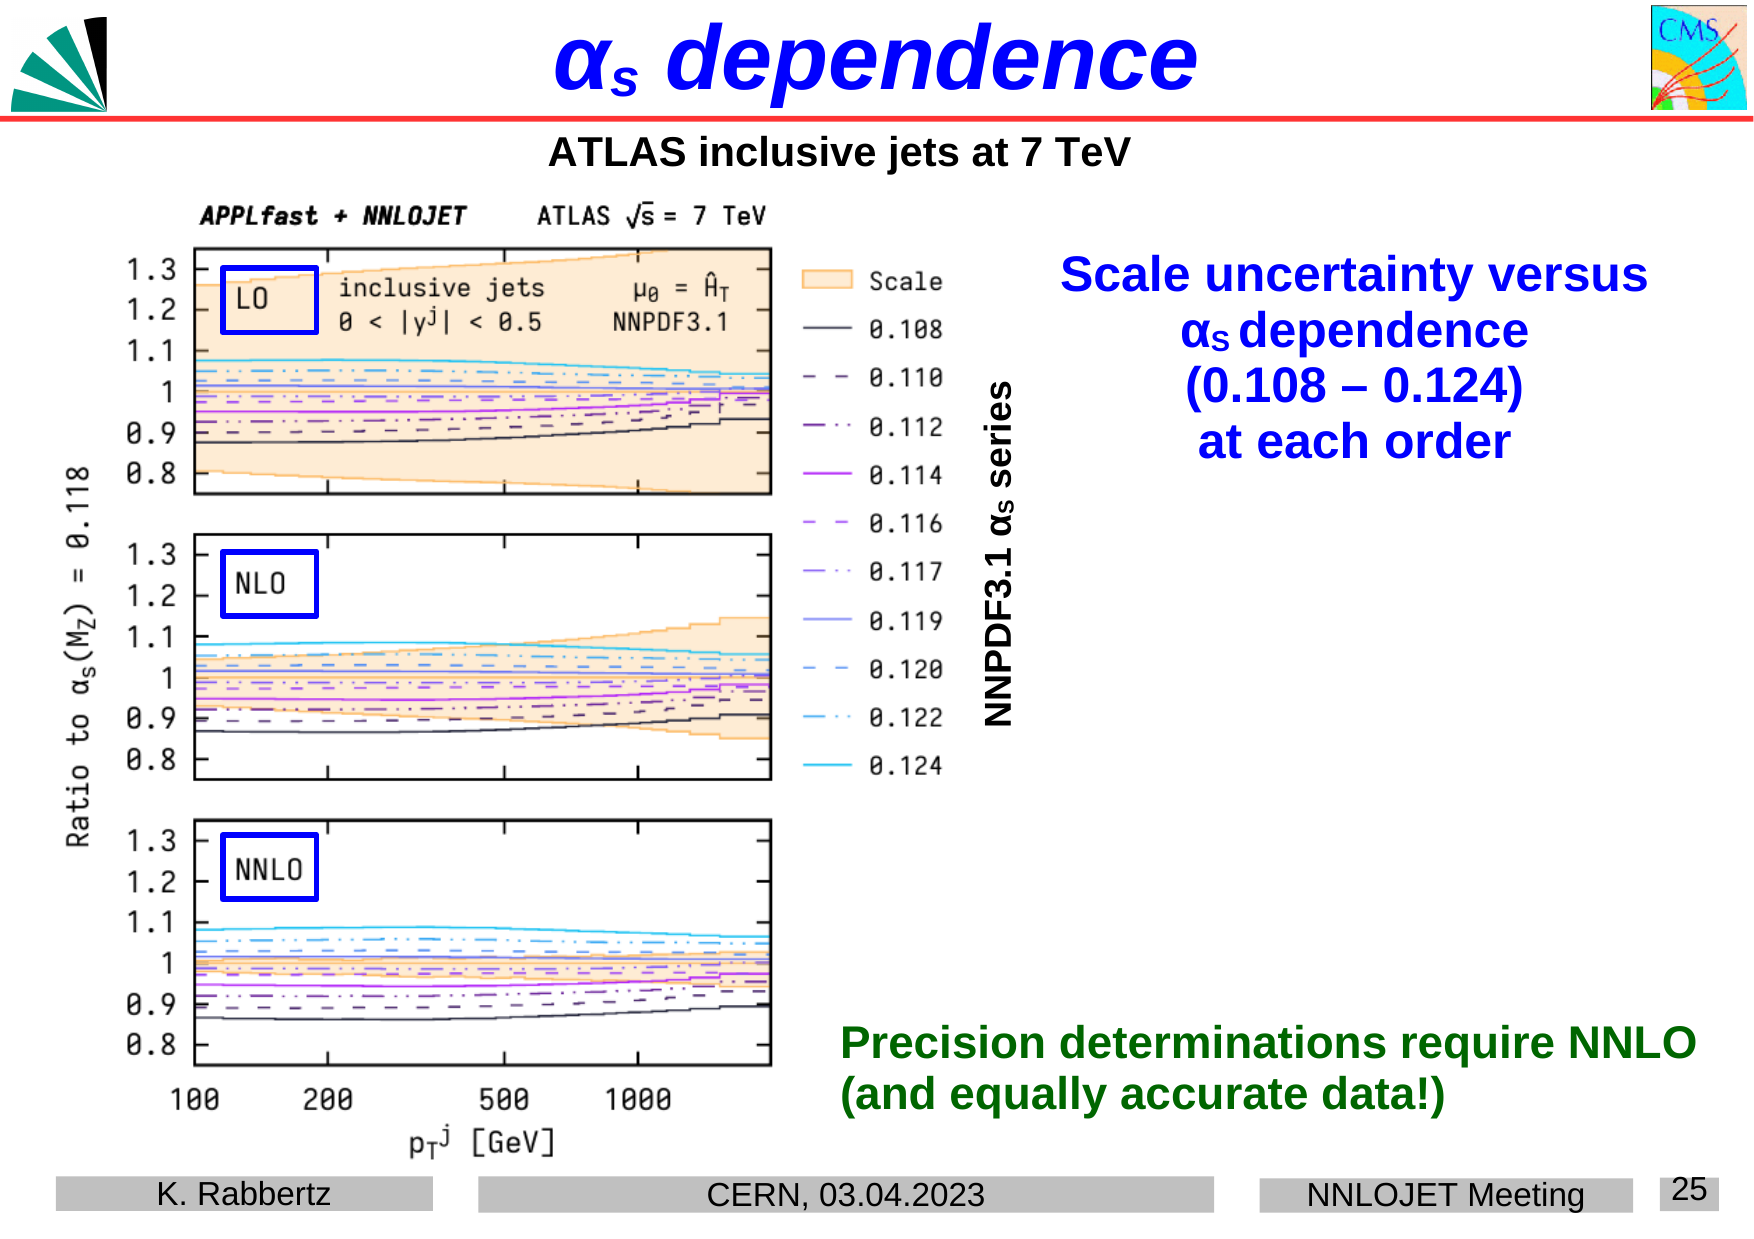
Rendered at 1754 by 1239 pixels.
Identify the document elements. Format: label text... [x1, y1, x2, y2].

picture [11, 17, 107, 113]
text_box NNPDF3.1 αS series [970, 369, 1025, 741]
text_box ATLAS inclusive jets at 7 TeV [535, 123, 1218, 187]
picture [1651, 5, 1747, 110]
picture [48, 174, 972, 1172]
title αs dependence [124, 0, 1630, 116]
text_box Scale uncertainty versus αS dependence (0.108 – 0.124) at each order [1048, 240, 1662, 476]
text_box Precision determinations require NNLO (and equally accurate data!) [828, 1011, 1710, 1126]
